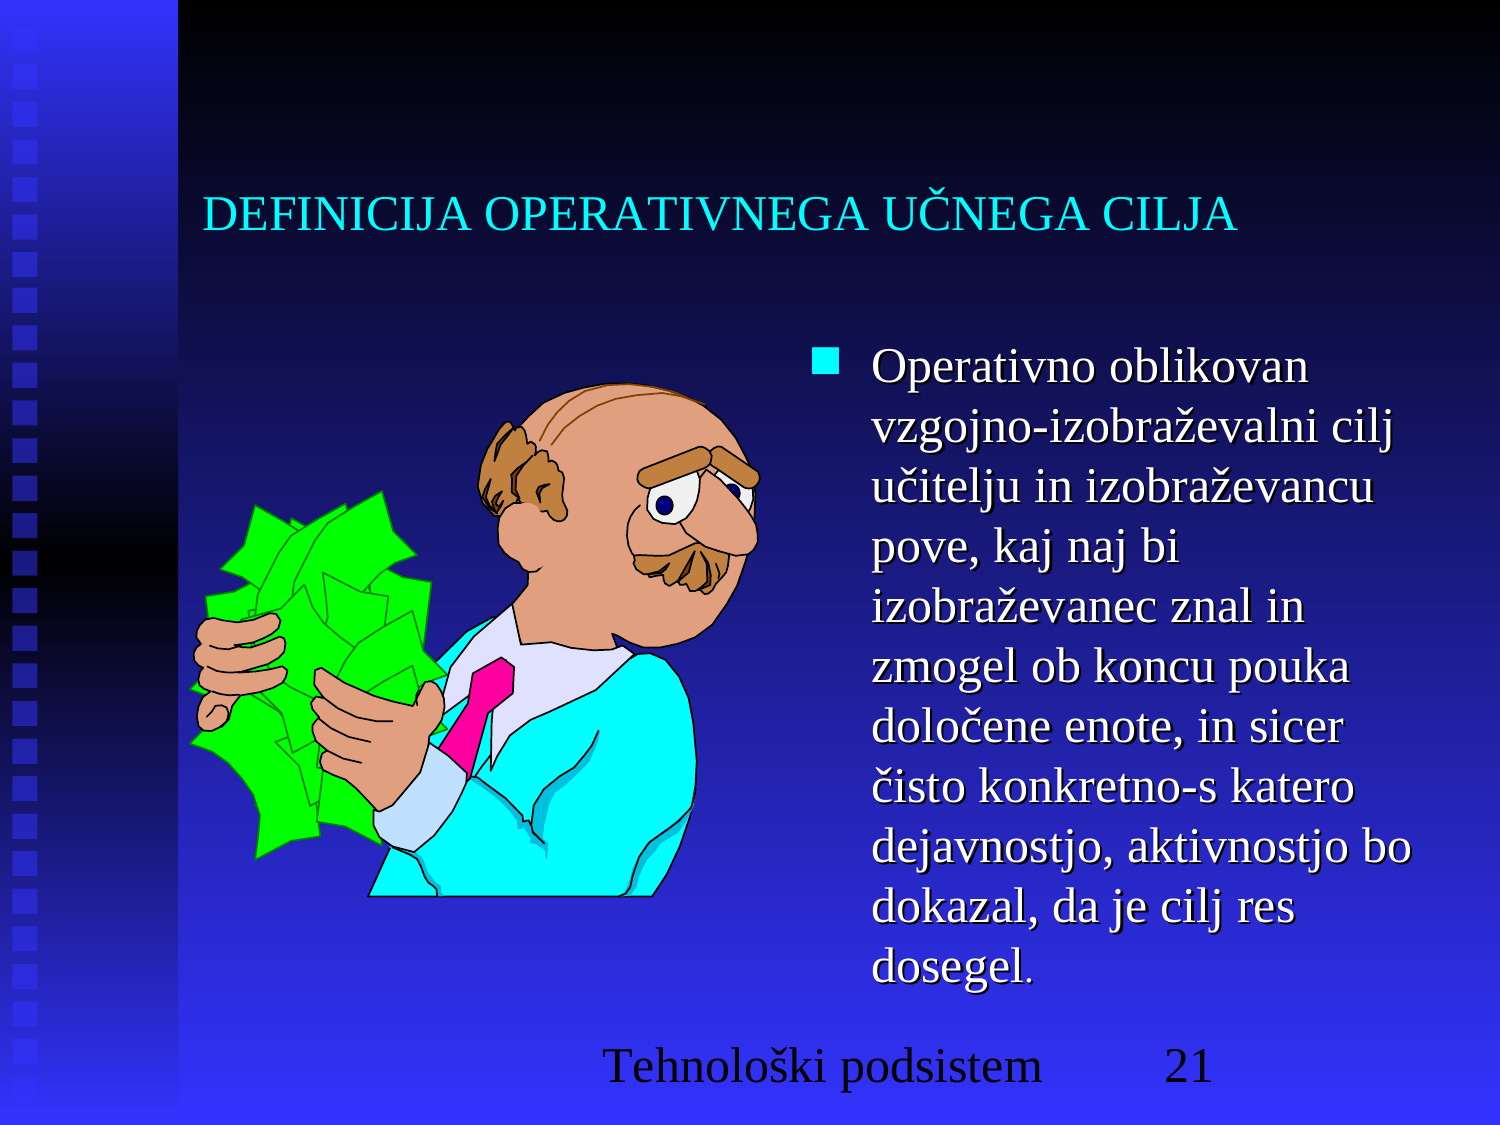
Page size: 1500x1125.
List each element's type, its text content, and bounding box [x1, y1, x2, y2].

title DEFINICIJA OPERATIVNEGA UČNEGA CILJA [187, 99, 1463, 288]
picture [187, 380, 763, 900]
list Operativno oblikovan vzgojno-izobraževalni cilj učitelju in izobraževancu pove, kaj naj bi izobraževanec znal in zmogel ob koncu pouka določene enote, in sicer čisto konkretno-s katero dejavnostjo, aktivnostjo bo dokazal, da je cilj res dosegel. [800, 324, 1463, 1001]
